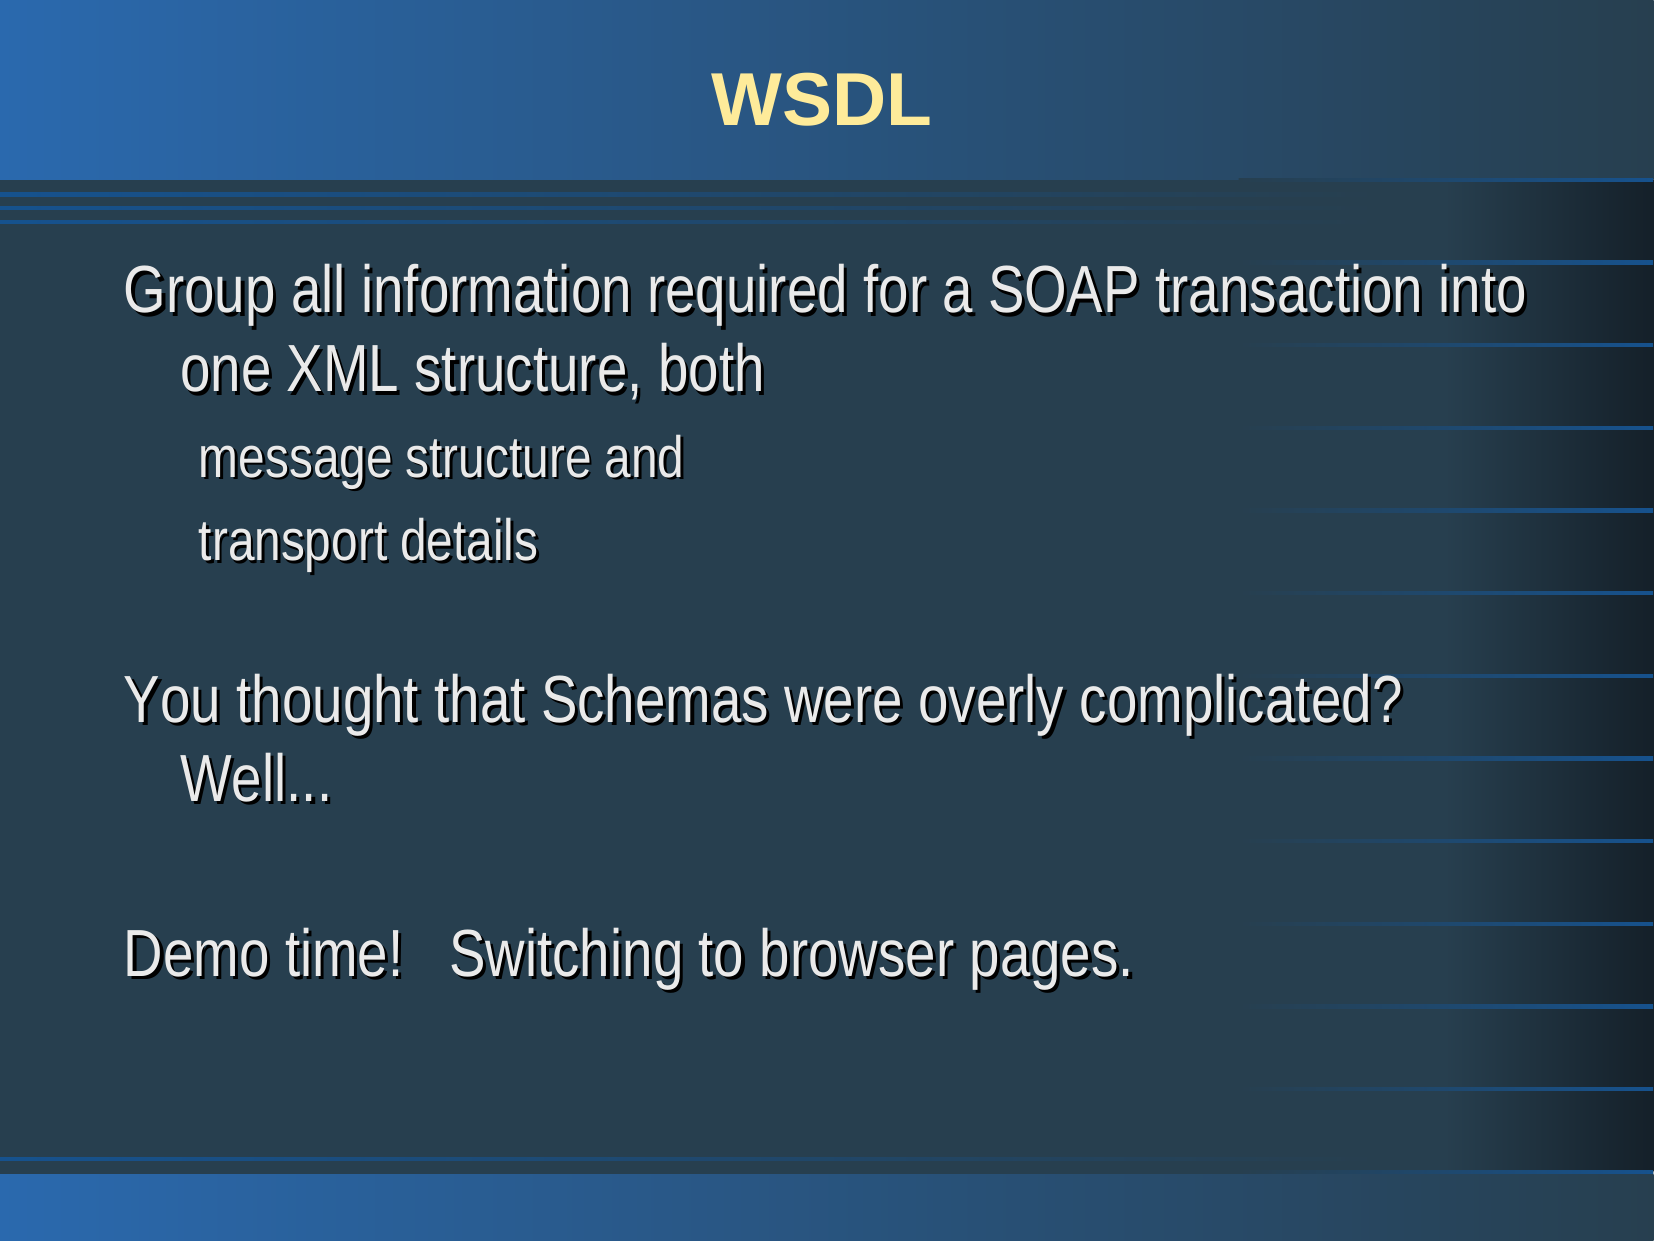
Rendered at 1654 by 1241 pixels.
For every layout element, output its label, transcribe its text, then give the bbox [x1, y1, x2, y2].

list Group all information required for a SOAP transaction into one XML structure, both message structure and transport details You thought that Schemas were overly complicated? Well... Demo time! Switching to browser pages. [124, 248, 1530, 1129]
title WSDL [91, 34, 1553, 158]
